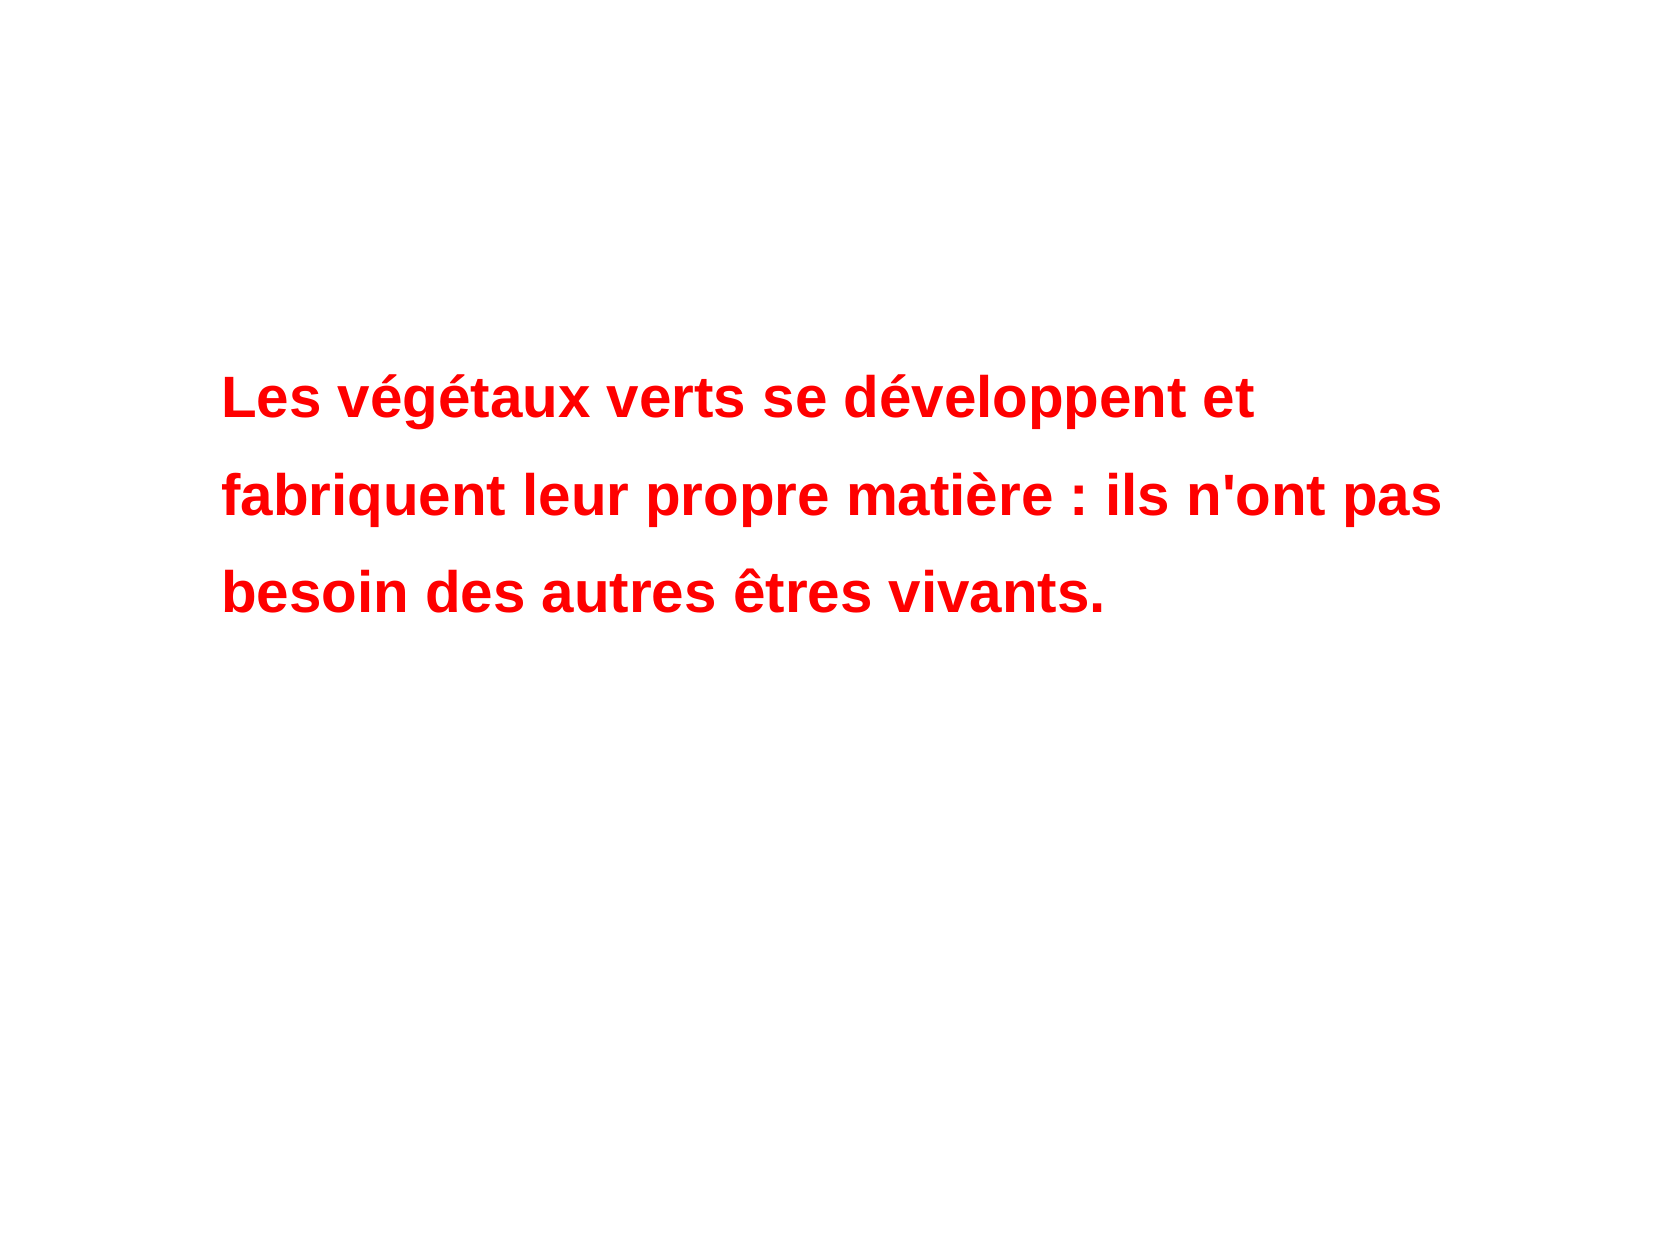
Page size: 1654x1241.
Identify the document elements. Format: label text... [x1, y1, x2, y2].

text_box Les végétaux verts se développent et fabriquent leur propre matière : ils n'ont pas besoin des autres êtres vivants. [206, 324, 1506, 606]
